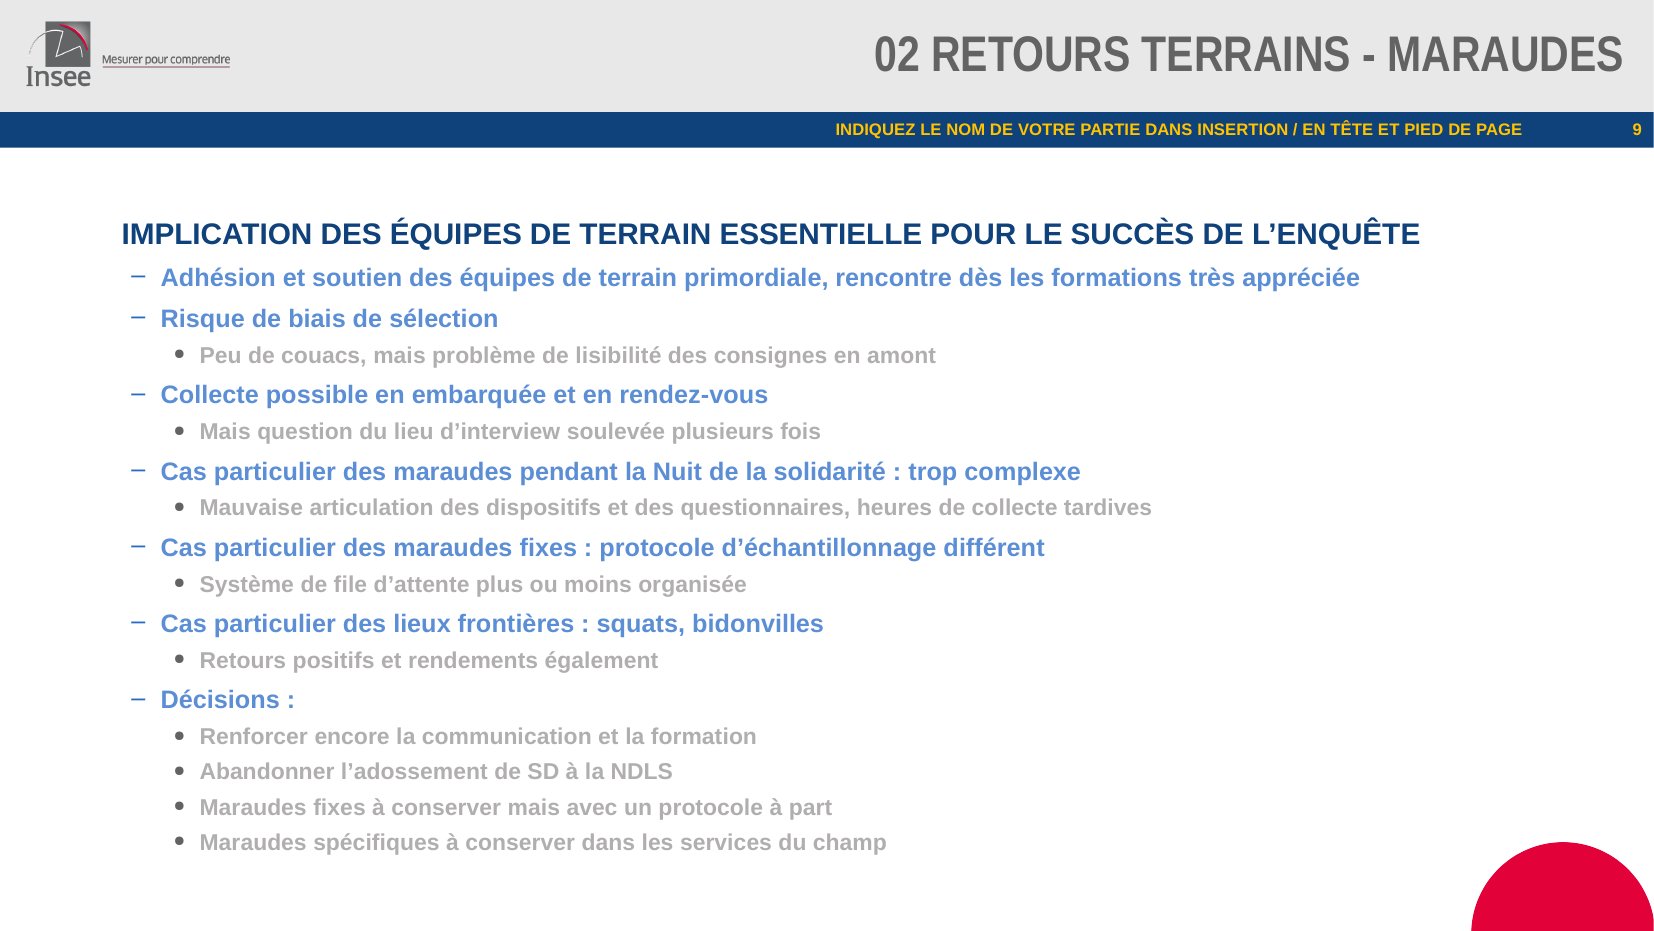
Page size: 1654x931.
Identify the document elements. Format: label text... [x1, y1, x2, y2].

list Implication des Équipes de terrain essentielle pour le succès de l’enquête Adhésion et soutien des équipes de terrain primordiale, rencontre dès les formations très appréciée Risque de biais de sélection Peu de couacs, mais problème de lisibilité des consignes en amont Collecte possible en embarquée et en rendez-vous Mais question du lieu d’interview soulevée plusieurs fois Cas particulier des maraudes pendant la Nuit de la solidarité : trop complexe Mauvaise articulation des dispositifs et des questionnaires, heures de collecte tardives Cas particulier des maraudes fixes : protocole d’échantillonnage différent Système de file d’attente plus ou moins organisée Cas particulier des lieux frontières : squats, bidonvilles Retours positifs et rendements également Décisions : Renforcer encore la communication et la formation Abandonner l’adossement de SD à la NDLS Maraudes fixes à conserver mais avec un protocole à part Maraudes spécifiques à conserver dans les services du champ [82, 217, 1571, 861]
picture [23, 0, 230, 89]
title 02 RETOURS TERRAINS - MARAUDES [265, 0, 1625, 107]
picture [1471, 842, 1654, 931]
